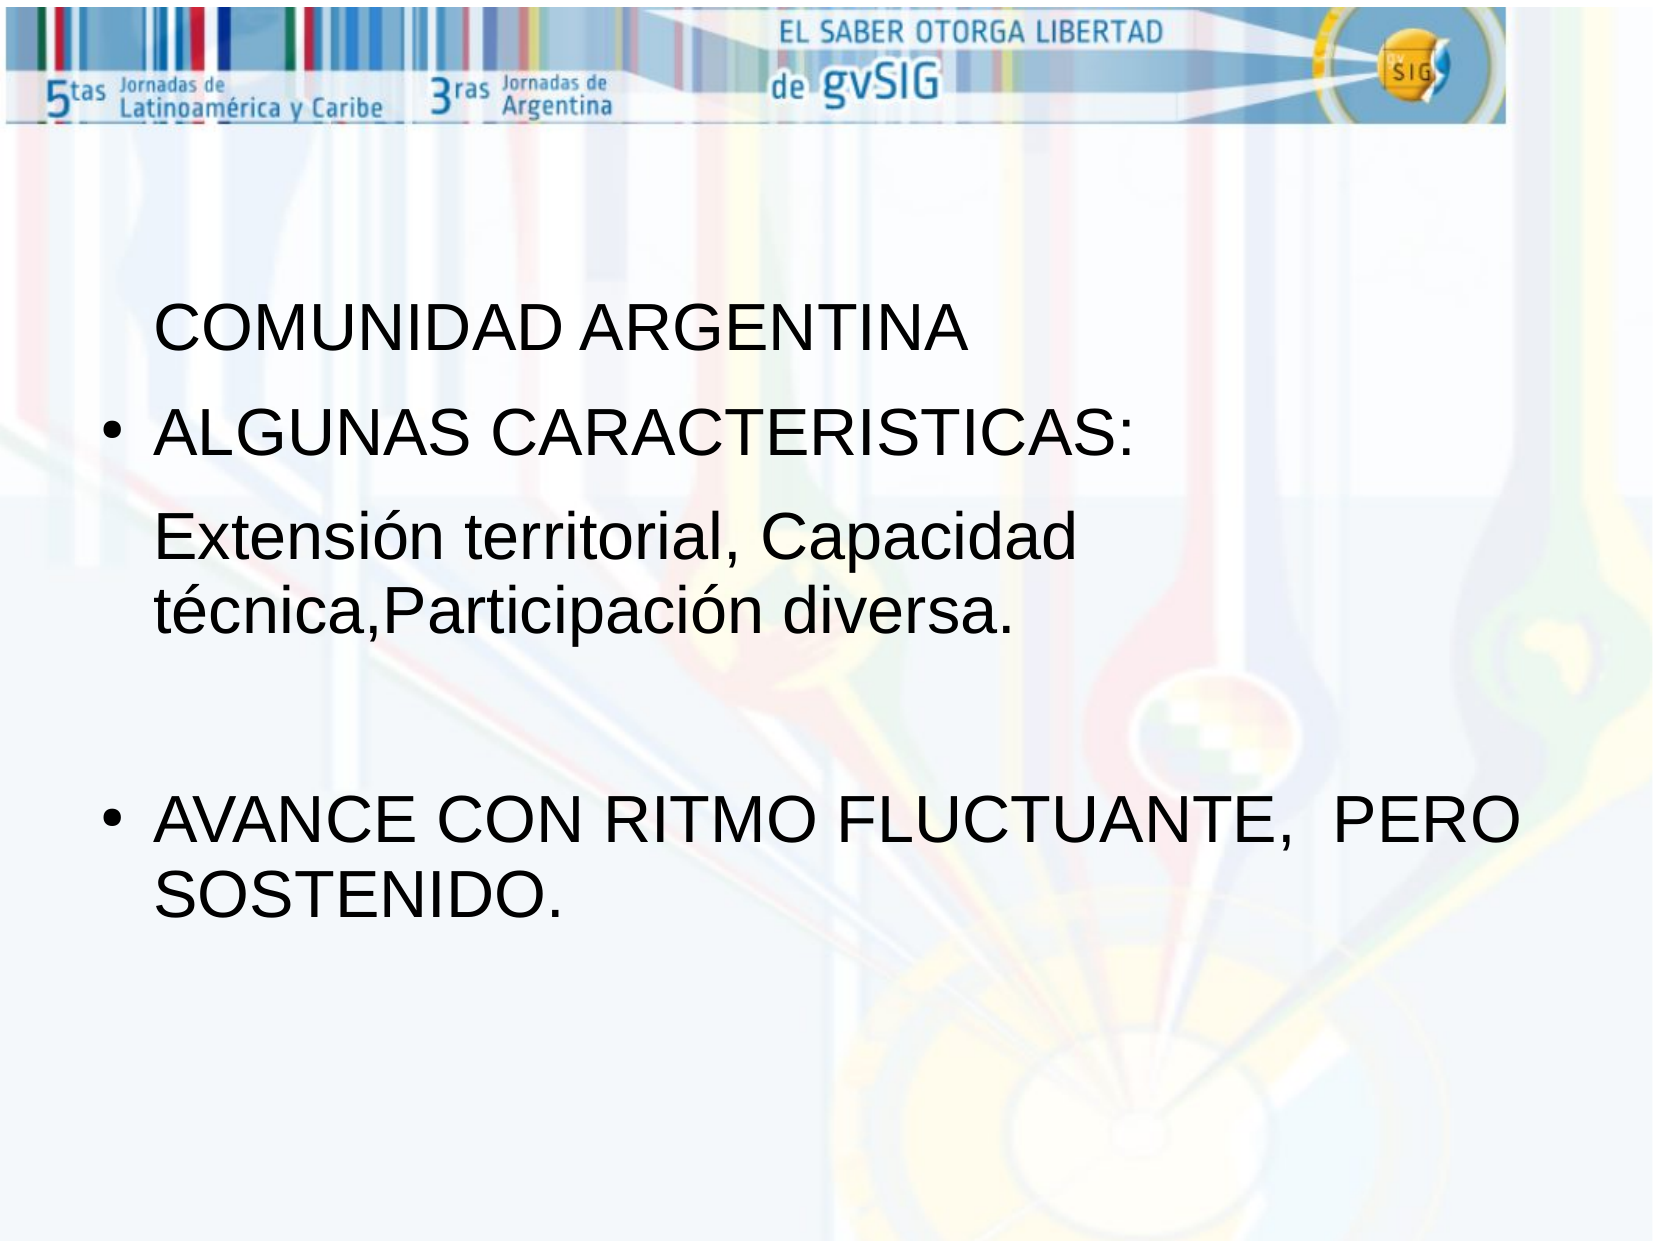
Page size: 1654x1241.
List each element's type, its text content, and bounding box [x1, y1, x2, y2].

list COMUNIDAD ARGENTINA ALGUNAS CARACTERISTICAS: Extensión territorial, Capacidad técnica,Participación diversa. AVANCE CON RITMO FLUCTUANTE, PERO SOSTENIDO. [82, 290, 1571, 1010]
picture [0, 7, 1653, 1241]
